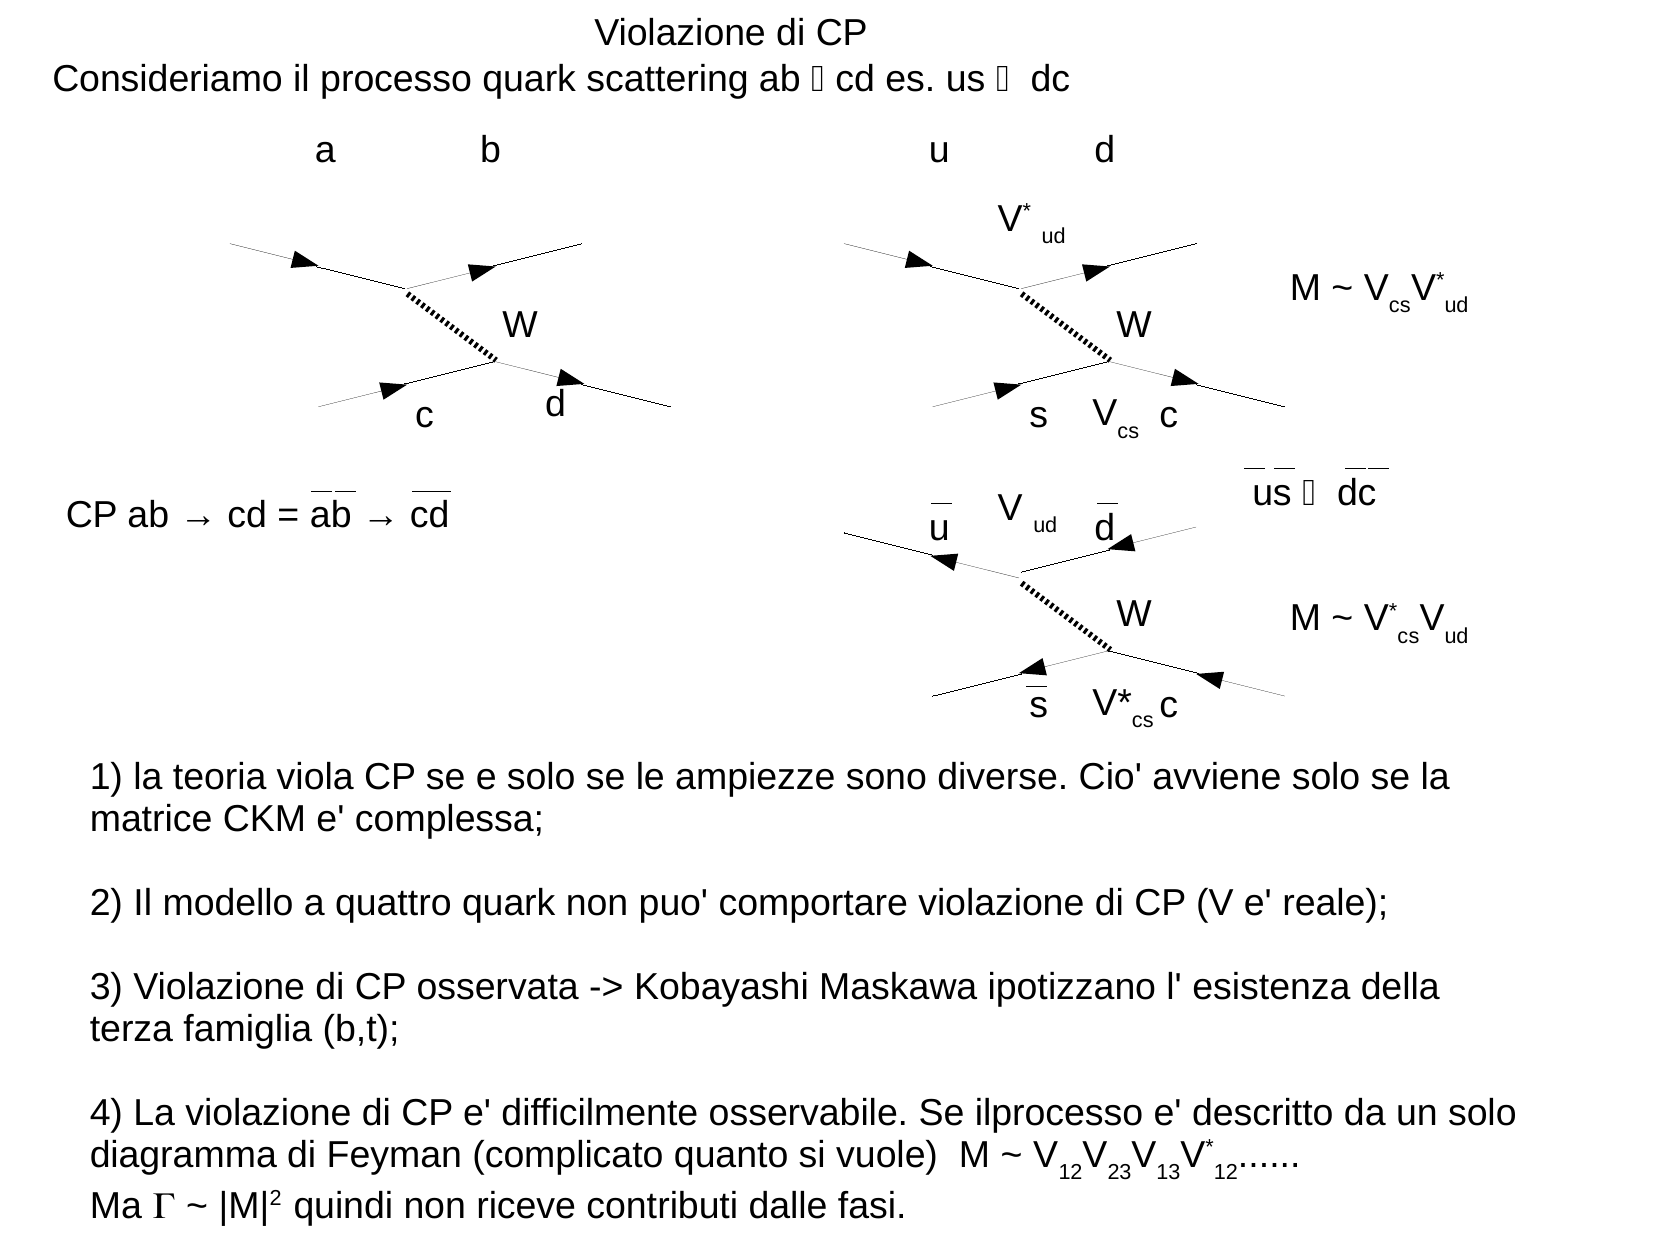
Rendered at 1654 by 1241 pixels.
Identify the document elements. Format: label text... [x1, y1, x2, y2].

text_box M ~ VcsV*ud [1275, 258, 1501, 325]
text_box W [487, 296, 563, 353]
text_box 1) la teoria viola CP se e solo se le ampiezze sono diverse. Cio' avviene solo se la matrice CKM e' complessa; 2) Il modello a quattro quark non puo' comportare violazione di CP (V e' reale); 3) Violazione di CP osservata -> Kobayashi Maskawa ipotizzano l' esistenza della terza famiglia (b,t); 4) La violazione di CP e' difficilmente osservabile. Se ilprocesso e' descritto da un solo diagramma di Feyman (complicato quanto si vuole) M ~ V12V23V13V*12...... Ma G ~ |M|2 quindi non riceve contributi dalle fasi. [75, 747, 1538, 1241]
text_box b [465, 120, 541, 178]
text_box W [1101, 296, 1177, 353]
text_box Vcs [1077, 384, 1228, 451]
text_box d [530, 374, 606, 432]
text_box s [1014, 675, 1077, 733]
text_box d [1079, 498, 1155, 556]
text_box M ~ V*csVud [1275, 589, 1501, 656]
text_box CP ab → cd = ab → cd [40, 485, 526, 585]
text_box Consideriamo il processo quark scattering ab  cd es. us  dc [37, 49, 1238, 313]
text_box V ud [983, 478, 1134, 545]
text_box V* ud [982, 189, 1133, 256]
text_box Violazione di CP [579, 4, 1518, 61]
text_box a [300, 120, 376, 178]
text_box s [1014, 386, 1077, 444]
text_box u [914, 120, 990, 178]
text_box d [1079, 120, 1155, 178]
text_box W [1101, 585, 1177, 643]
text_box us  dc [1237, 464, 1400, 567]
text_box c [400, 386, 476, 444]
text_box V*cs [1077, 673, 1228, 740]
text_box u [914, 498, 990, 556]
